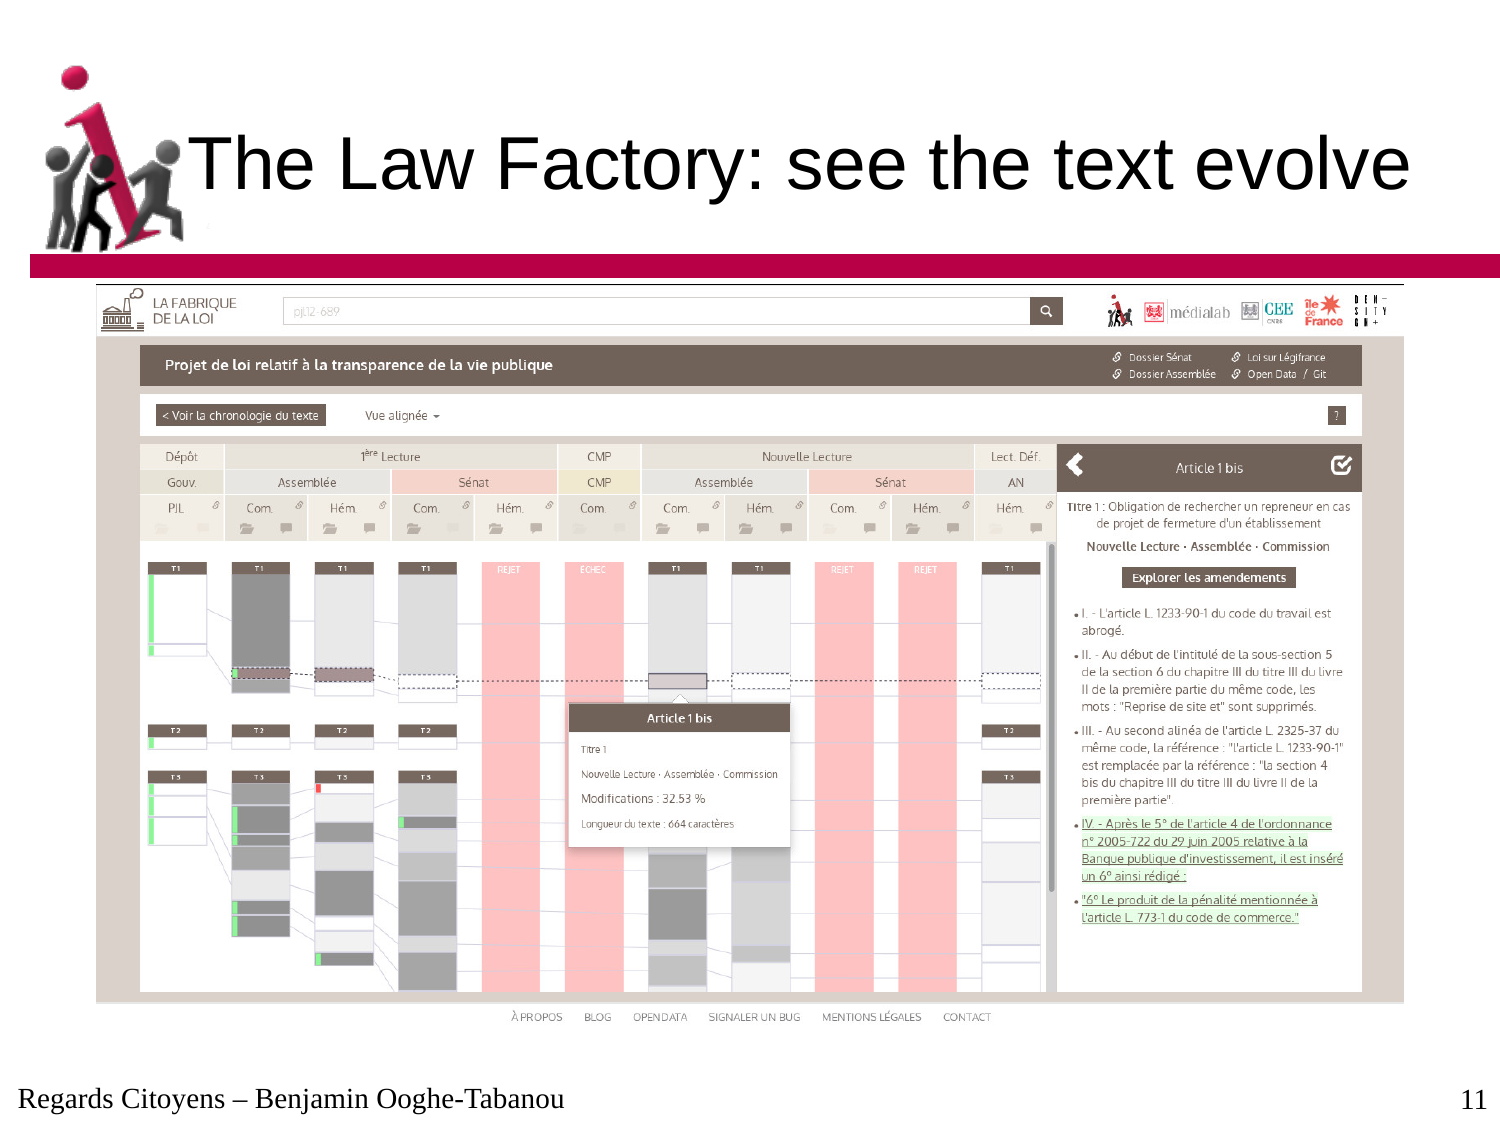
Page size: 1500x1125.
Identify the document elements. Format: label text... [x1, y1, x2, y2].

title The Law Factory: see the text evolve [187, 69, 1500, 258]
picture [29, 61, 210, 254]
picture [96, 284, 1404, 1028]
